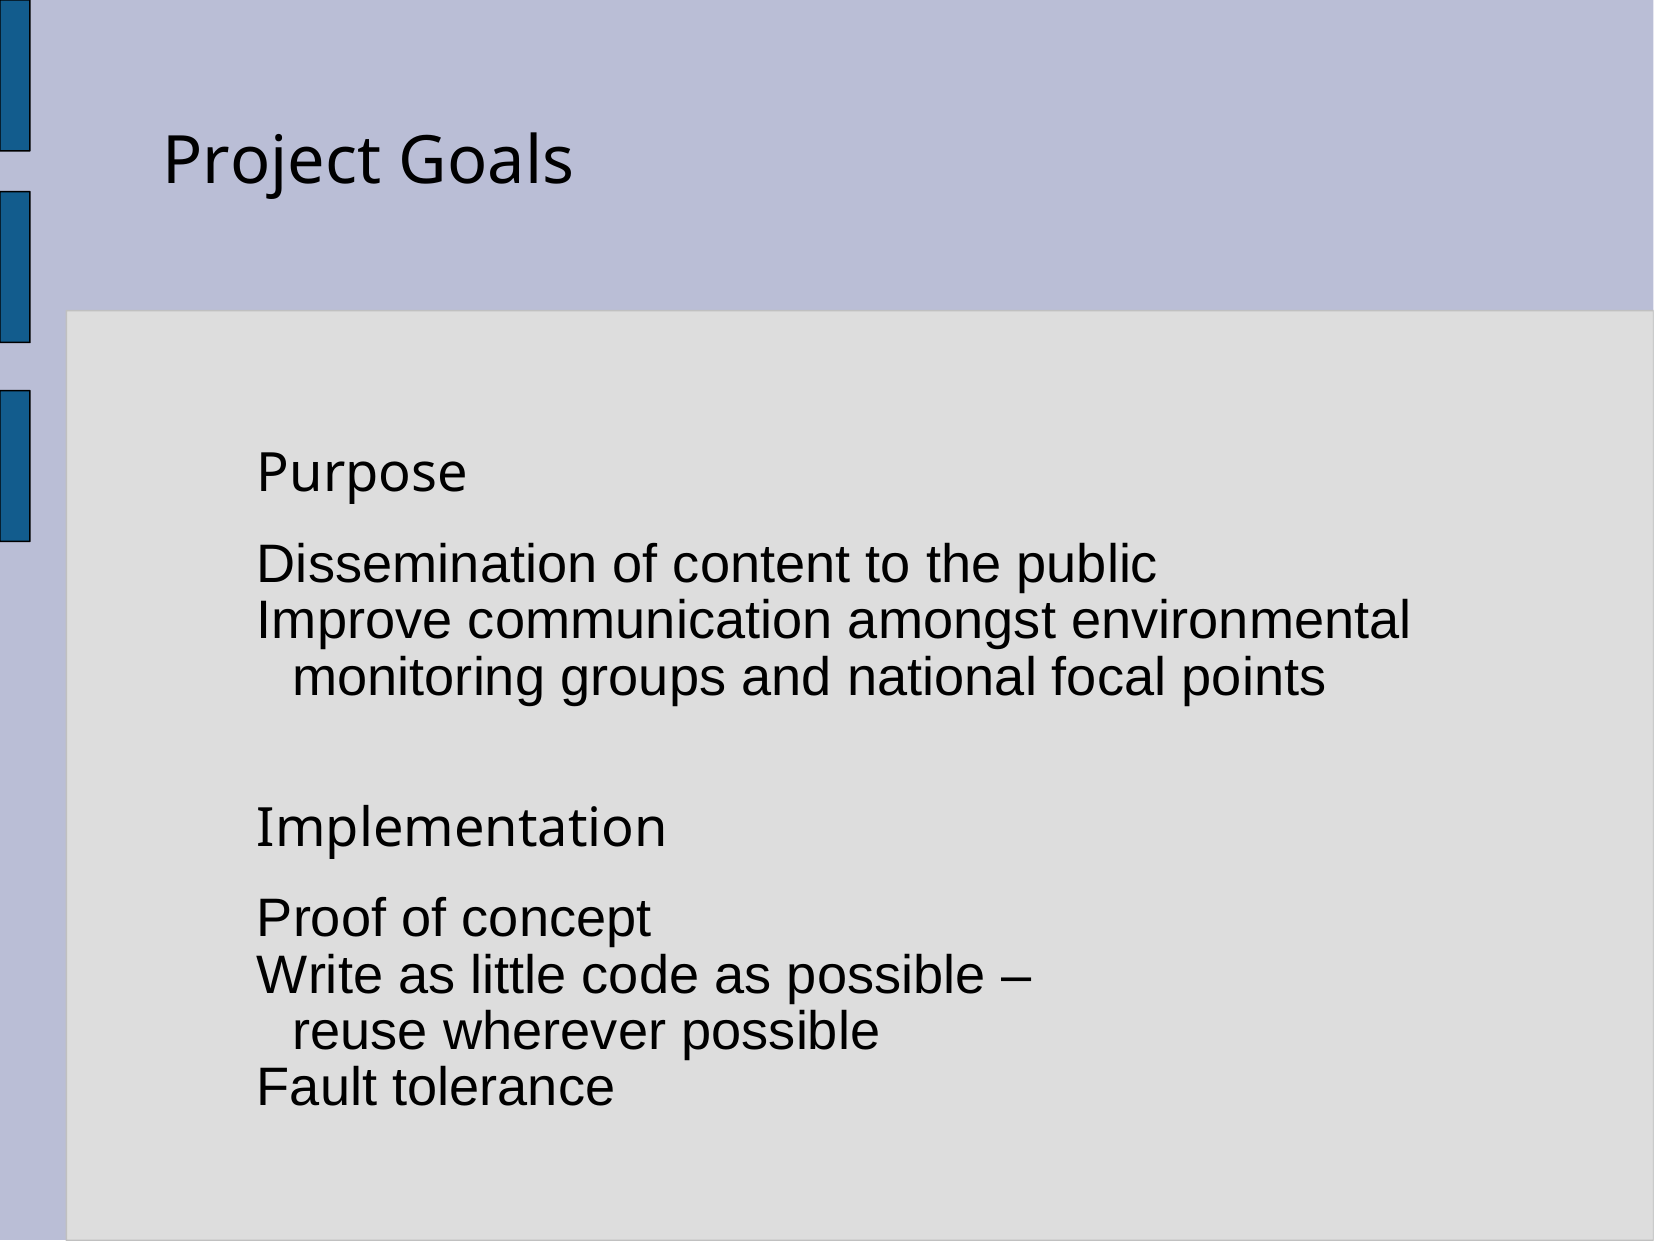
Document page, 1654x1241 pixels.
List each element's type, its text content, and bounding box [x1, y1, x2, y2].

text_box Implementation Proof of concept Write as little code as possible – reuse wherever possible Fault tolerance [206, 767, 1098, 1131]
text_box Project Goals [147, 88, 680, 198]
text_box Purpose Dissemination of content to the public Improve communication amongst environmental monitoring groups and national focal points [206, 413, 1481, 716]
